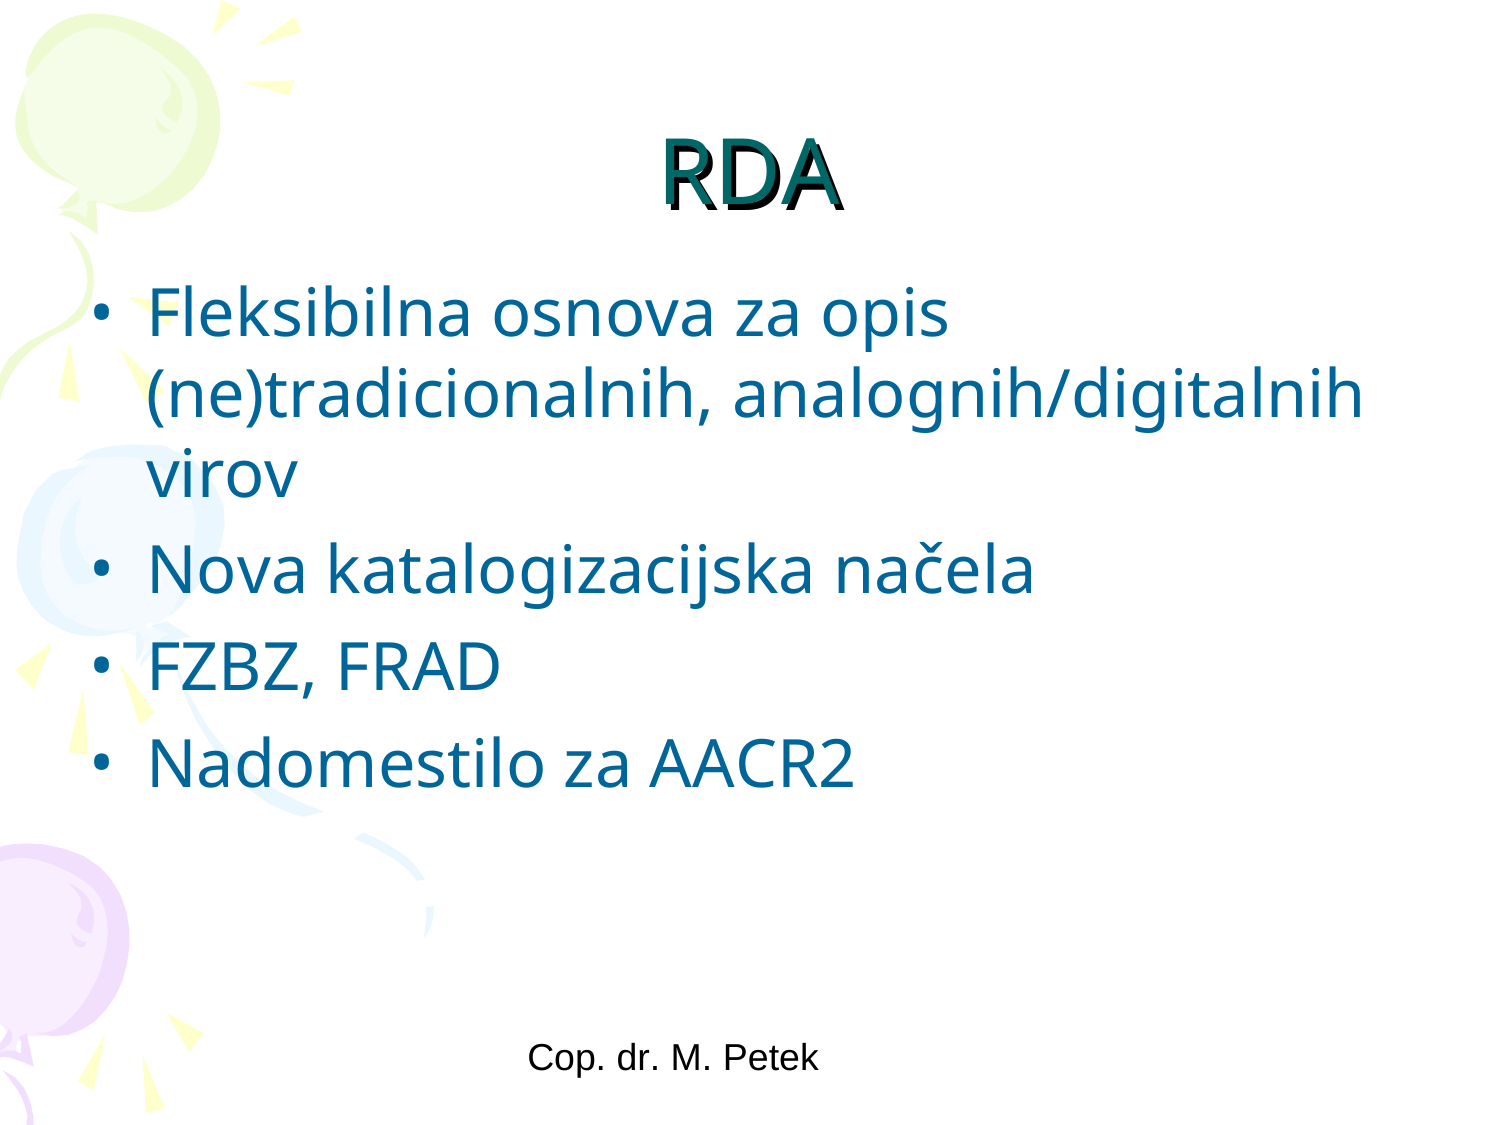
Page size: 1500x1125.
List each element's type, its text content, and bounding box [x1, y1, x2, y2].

title RDA [72, 16, 1426, 233]
list Fleksibilna osnova za opis (ne)tradicionalnih, analognih/digitalnih virov Nova katalogizacijska načela FZBZ, FRAD Nadomestilo za AACR2 [75, 262, 1426, 1025]
